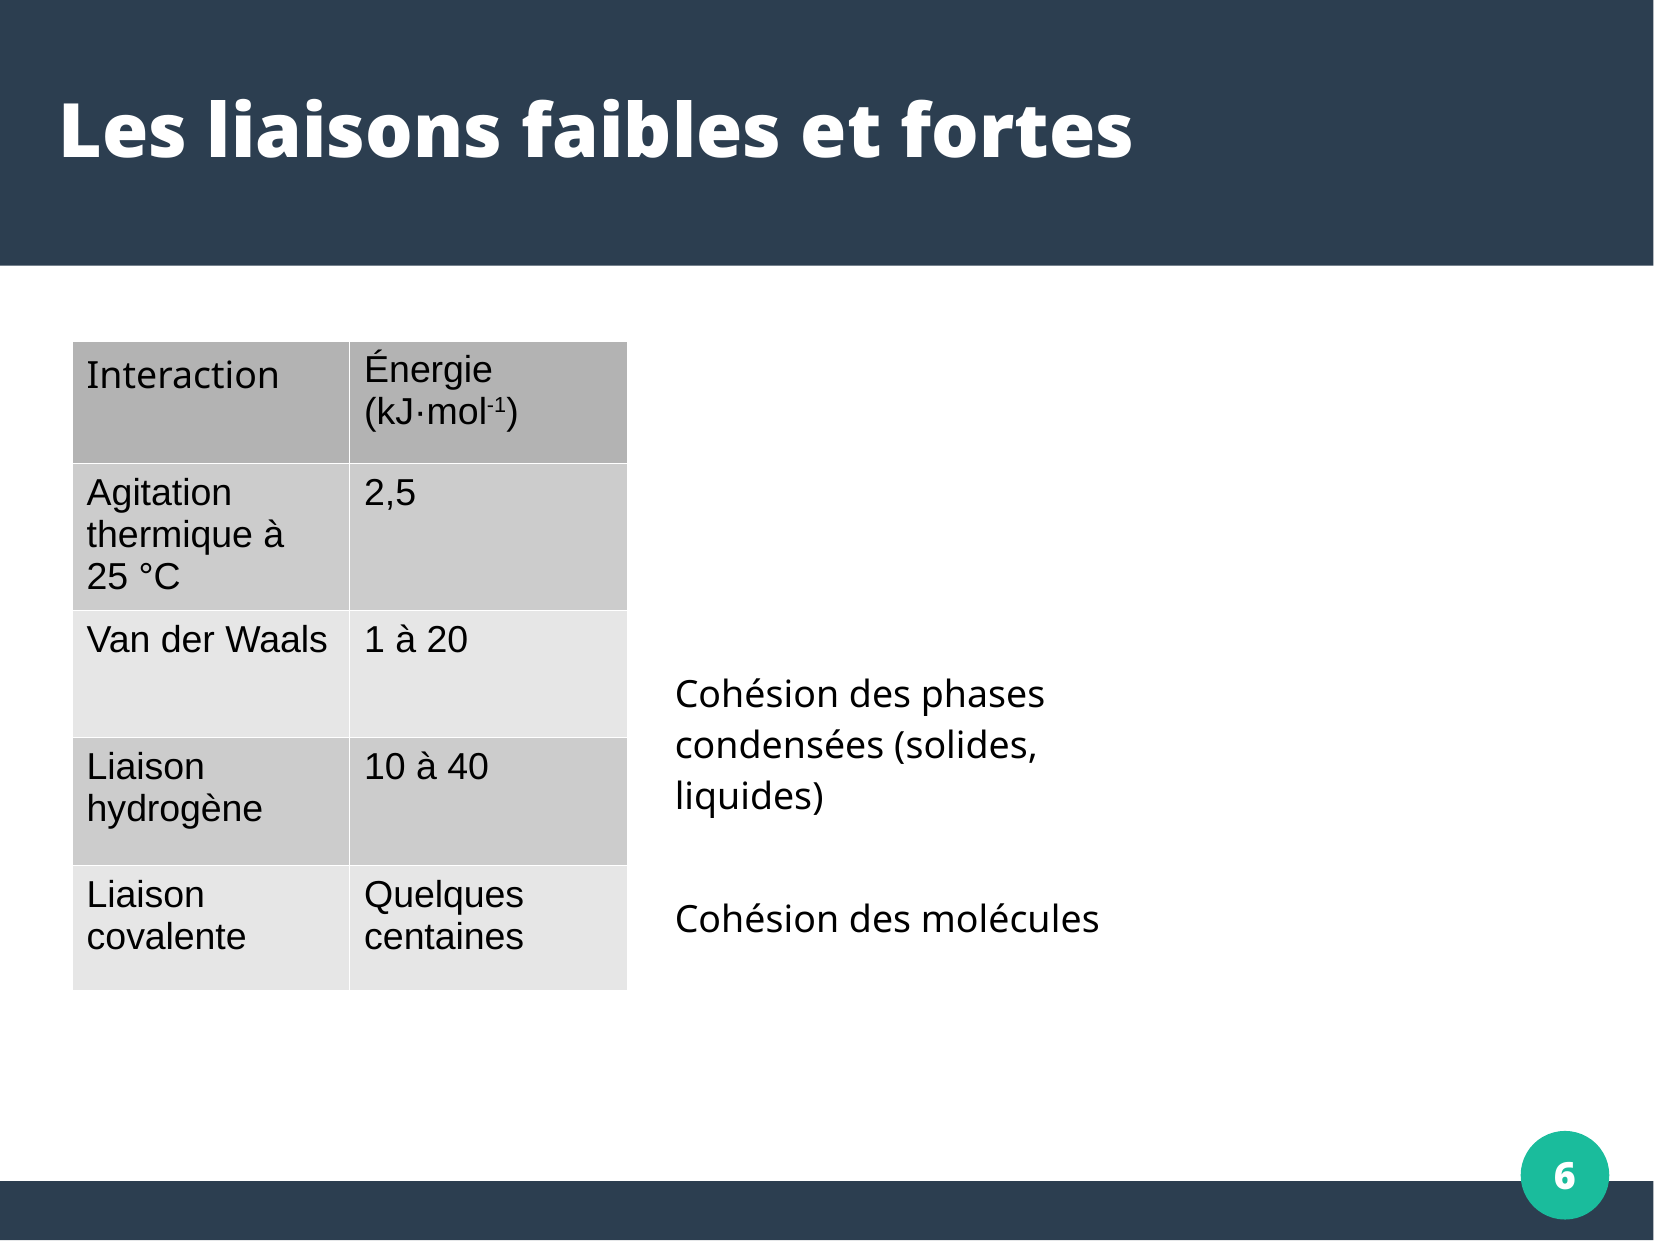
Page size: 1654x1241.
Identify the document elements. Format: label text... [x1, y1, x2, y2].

title Les liaisons faibles et fortes [59, 49, 1595, 207]
text_box Cohésion des molécules [660, 885, 1201, 944]
table_header Interaction [73, 342, 349, 463]
table_cell Quelques centaines [350, 866, 627, 990]
table_cell Liaison covalente [73, 866, 349, 990]
table_cell 1 à 20 [350, 611, 627, 737]
table_cell Agitation thermique à 25 °C [73, 464, 349, 610]
table_cell Van der Waals [73, 611, 349, 737]
table_cell 10 à 40 [350, 738, 627, 865]
text_box Cohésion des phases condensées (solides, liquides) [660, 660, 1201, 806]
table_cell 2,5 [350, 464, 627, 610]
table_cell Liaison hydrogène [73, 738, 349, 865]
table_header Énergie (kJ·mol-1) [350, 342, 627, 463]
